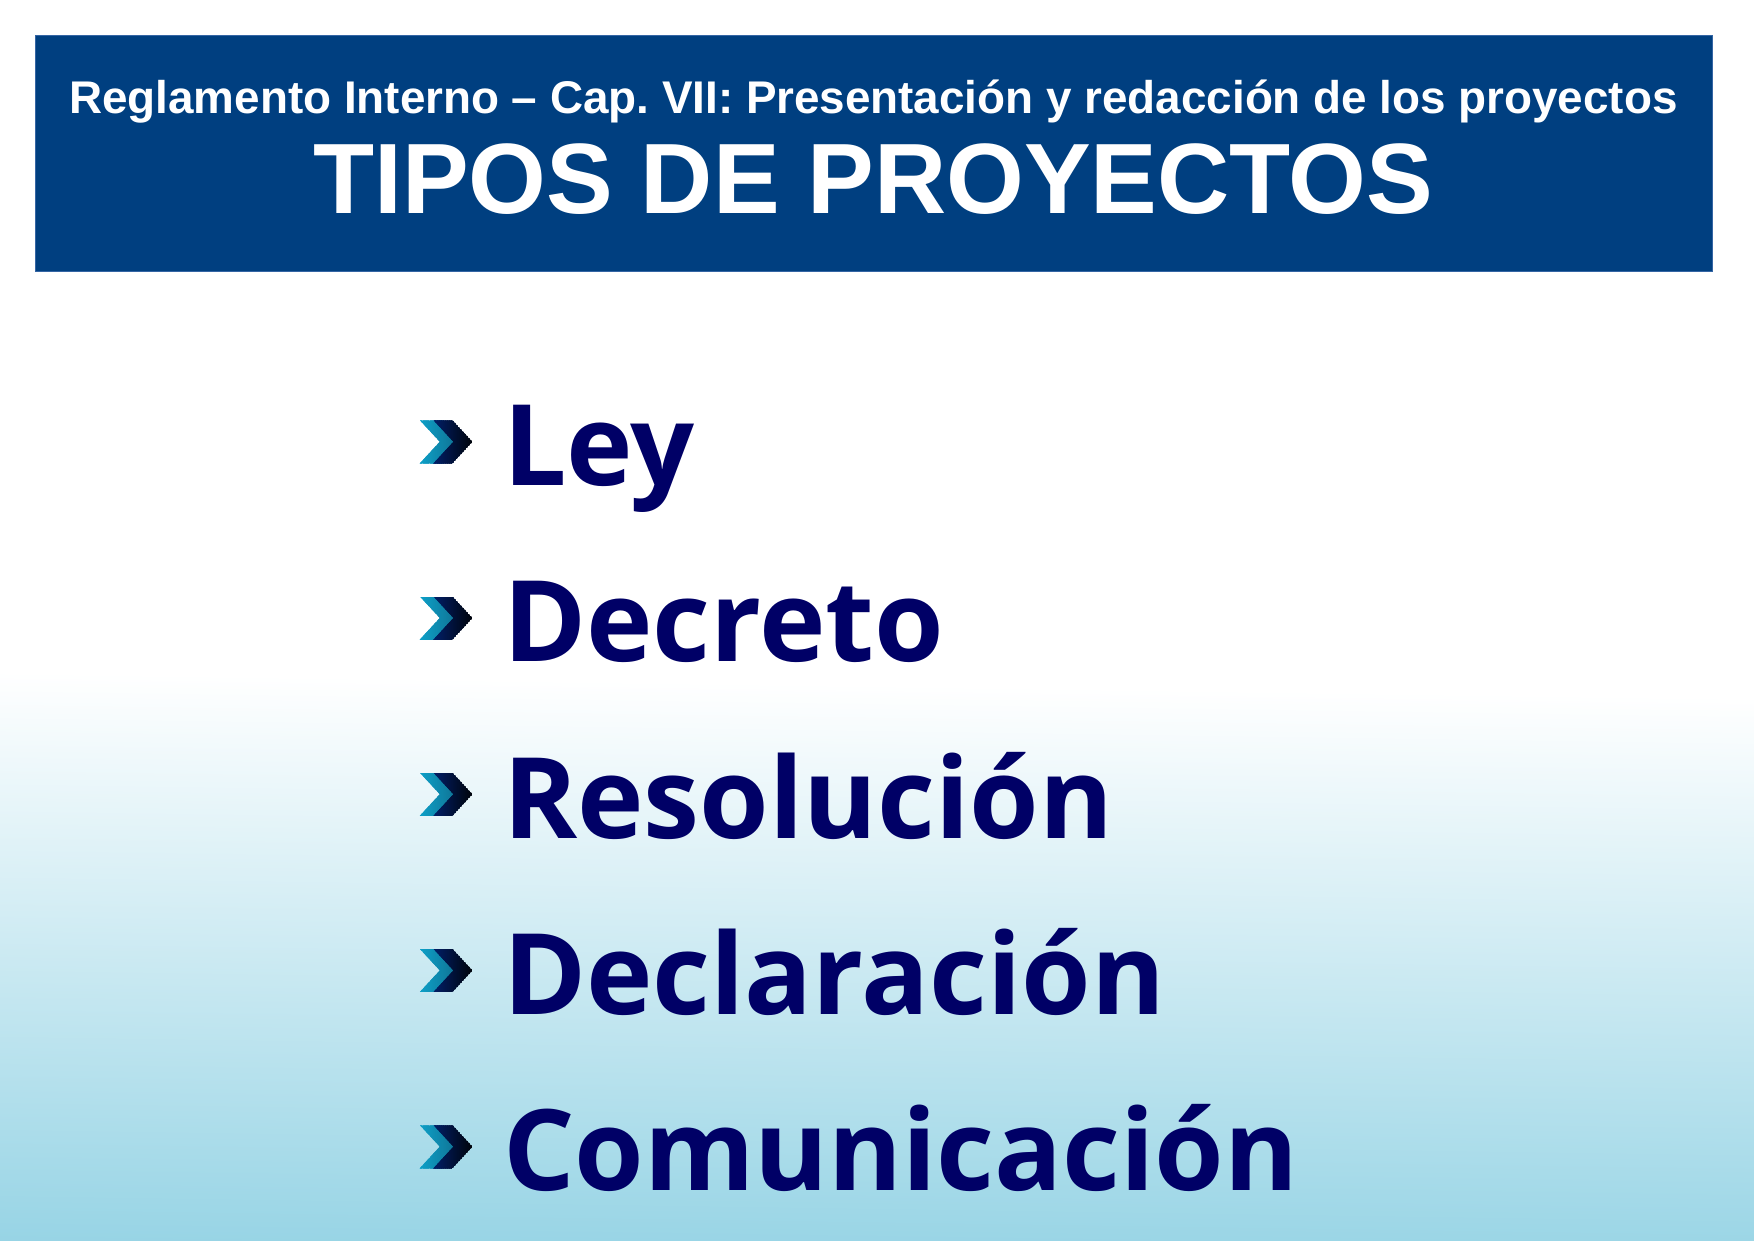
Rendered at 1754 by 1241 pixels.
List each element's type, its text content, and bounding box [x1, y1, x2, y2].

text_box Reglamento Interno – Cap. VII: Presentación y redacción de los proyectos TIPOS DE PROYECTOS [35, 35, 1713, 272]
text_box Ley Decreto Resolución Declaración Comunicación [35, 283, 1713, 1211]
